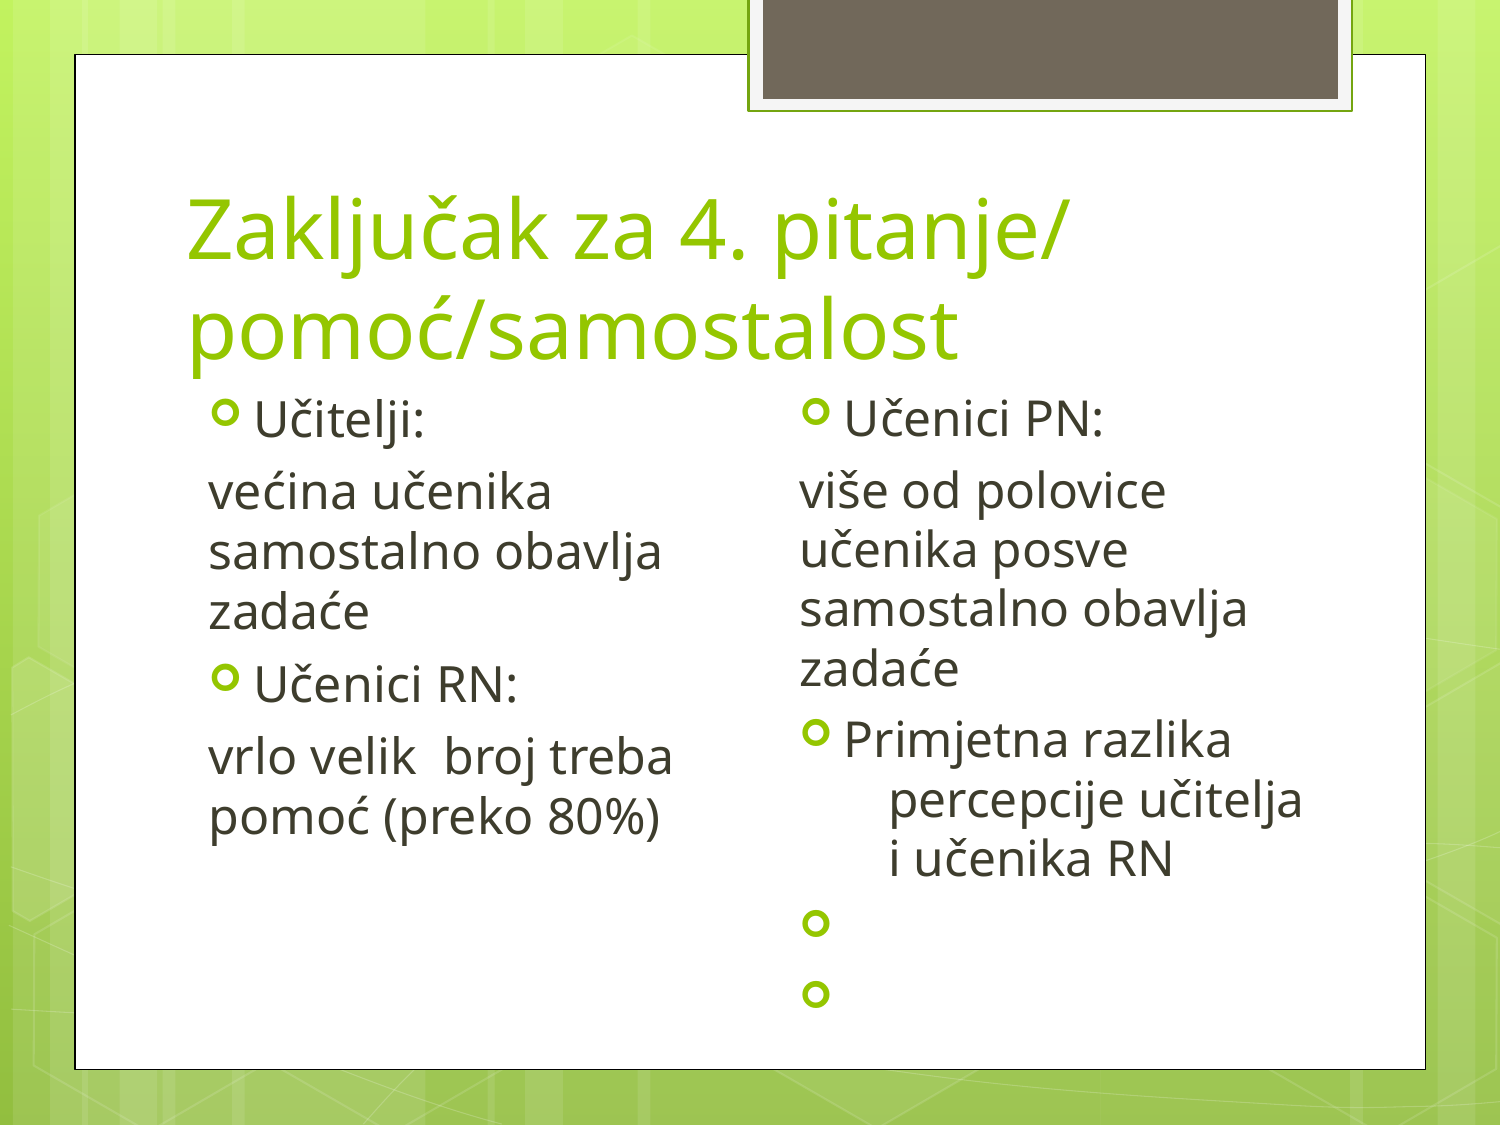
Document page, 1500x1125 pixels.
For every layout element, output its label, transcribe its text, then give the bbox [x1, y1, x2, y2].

list Učitelji: većina učenika samostalno obavlja zadaće Učenici RN: vrlo velik broj treba pomoć (preko 80%) [171, 379, 733, 953]
title Zaključak za 4. pitanje/ pomoć/samostalost [171, 168, 1324, 357]
list Učenici PN: više od polovice učenika posve samostalno obavlja zadaće Primjetna razlika percepcije učitelja i učenika RN [761, 379, 1324, 953]
